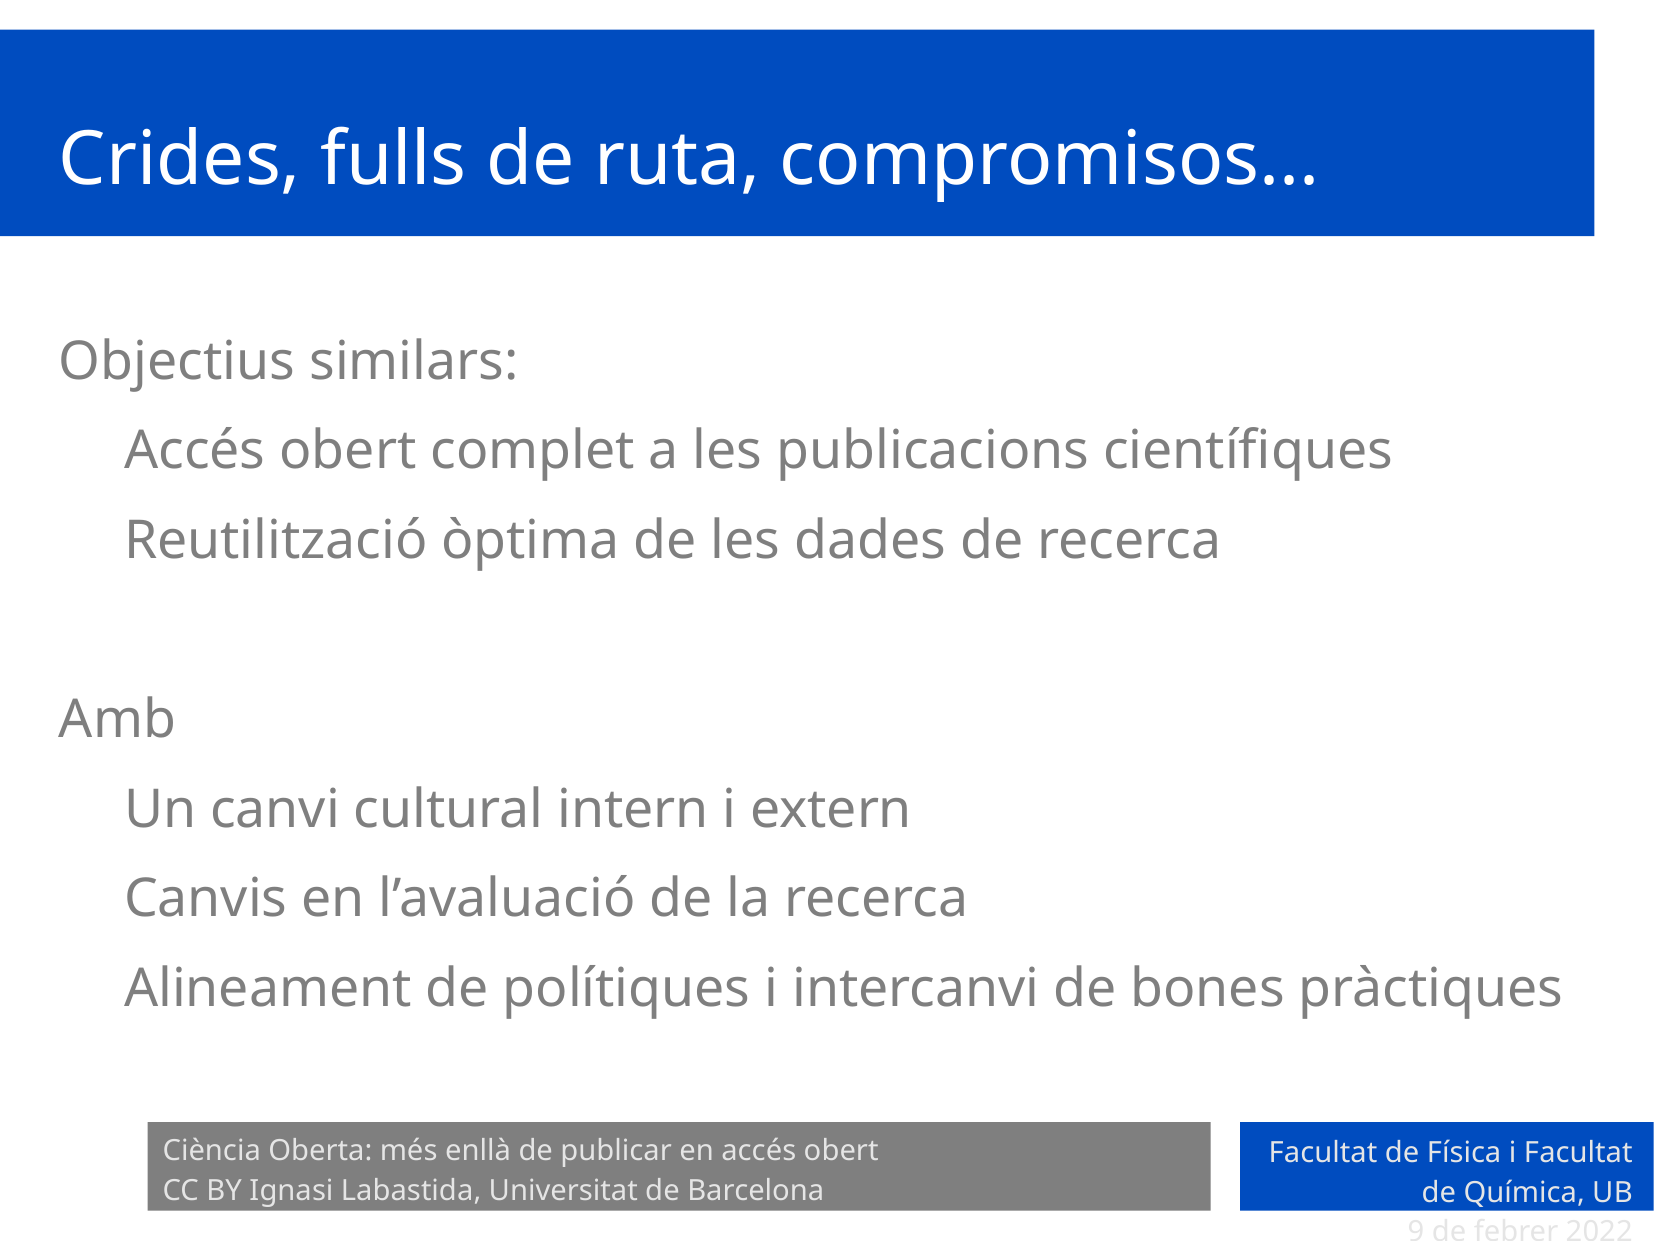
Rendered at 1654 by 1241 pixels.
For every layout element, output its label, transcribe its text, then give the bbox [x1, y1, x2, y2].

list Objectius similars: Accés obert complet a les publicacions científiques Reutilització òptima de les dades de recerca Amb Un canvi cultural intern i extern Canvis en l’avaluació de la recerca Alineament de polítiques i intercanvi de bones pràctiques [59, 324, 1565, 1093]
title Crides, fulls de ruta, compromisos... [59, 59, 1595, 207]
